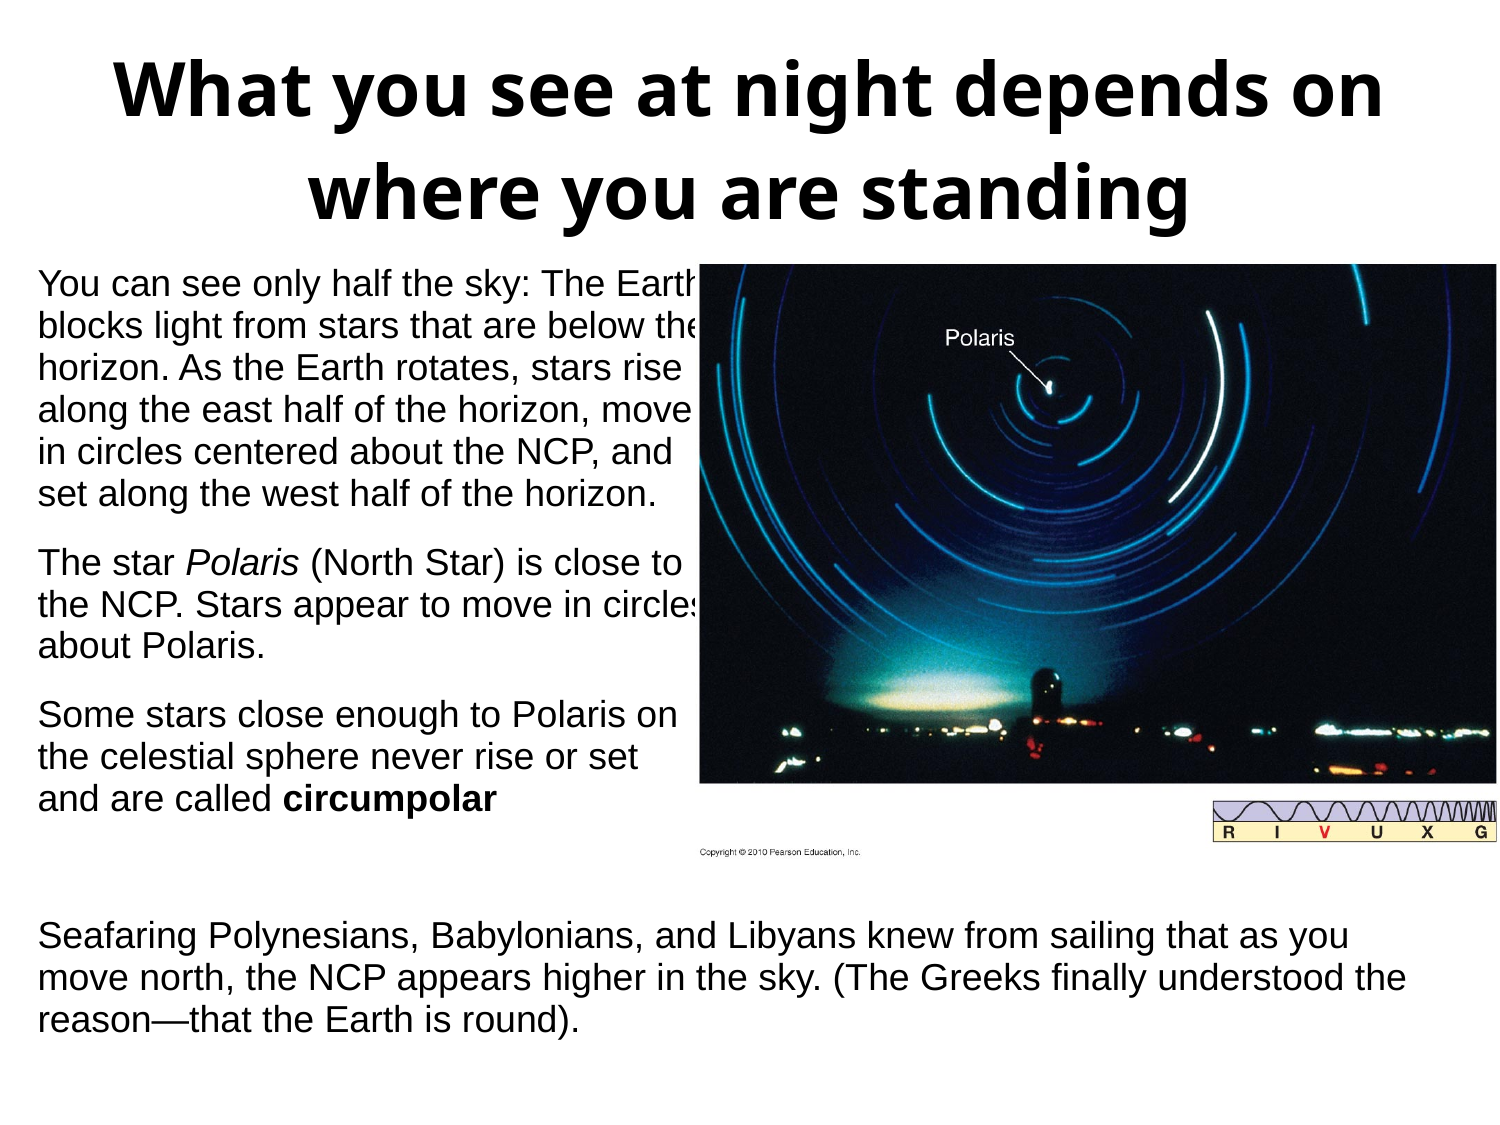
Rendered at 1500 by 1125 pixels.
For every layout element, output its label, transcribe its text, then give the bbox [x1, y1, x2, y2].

picture [695, 260, 1500, 863]
title What you see at night depends on where you are standing [75, 51, 1425, 227]
list You can see only half the sky: The Earth blocks light from stars that are below the horizon. As the Earth rotates, stars rise along the east half of the horizon, move in circles centered about the NCP, and set along the west half of the horizon. The star Polaris (North Star) is close to the NCP. Stars appear to move in circles about Polaris. Some stars close enough to Polaris on the celestial sphere never rise or set and are called circumpolar Seafaring Polynesians, Babylonians, and Libyans knew from sailing that as you move north, the NCP appears higher in the sky. (The Greeks finally understood the reason—that the Earth is round). [37, 262, 1426, 1051]
